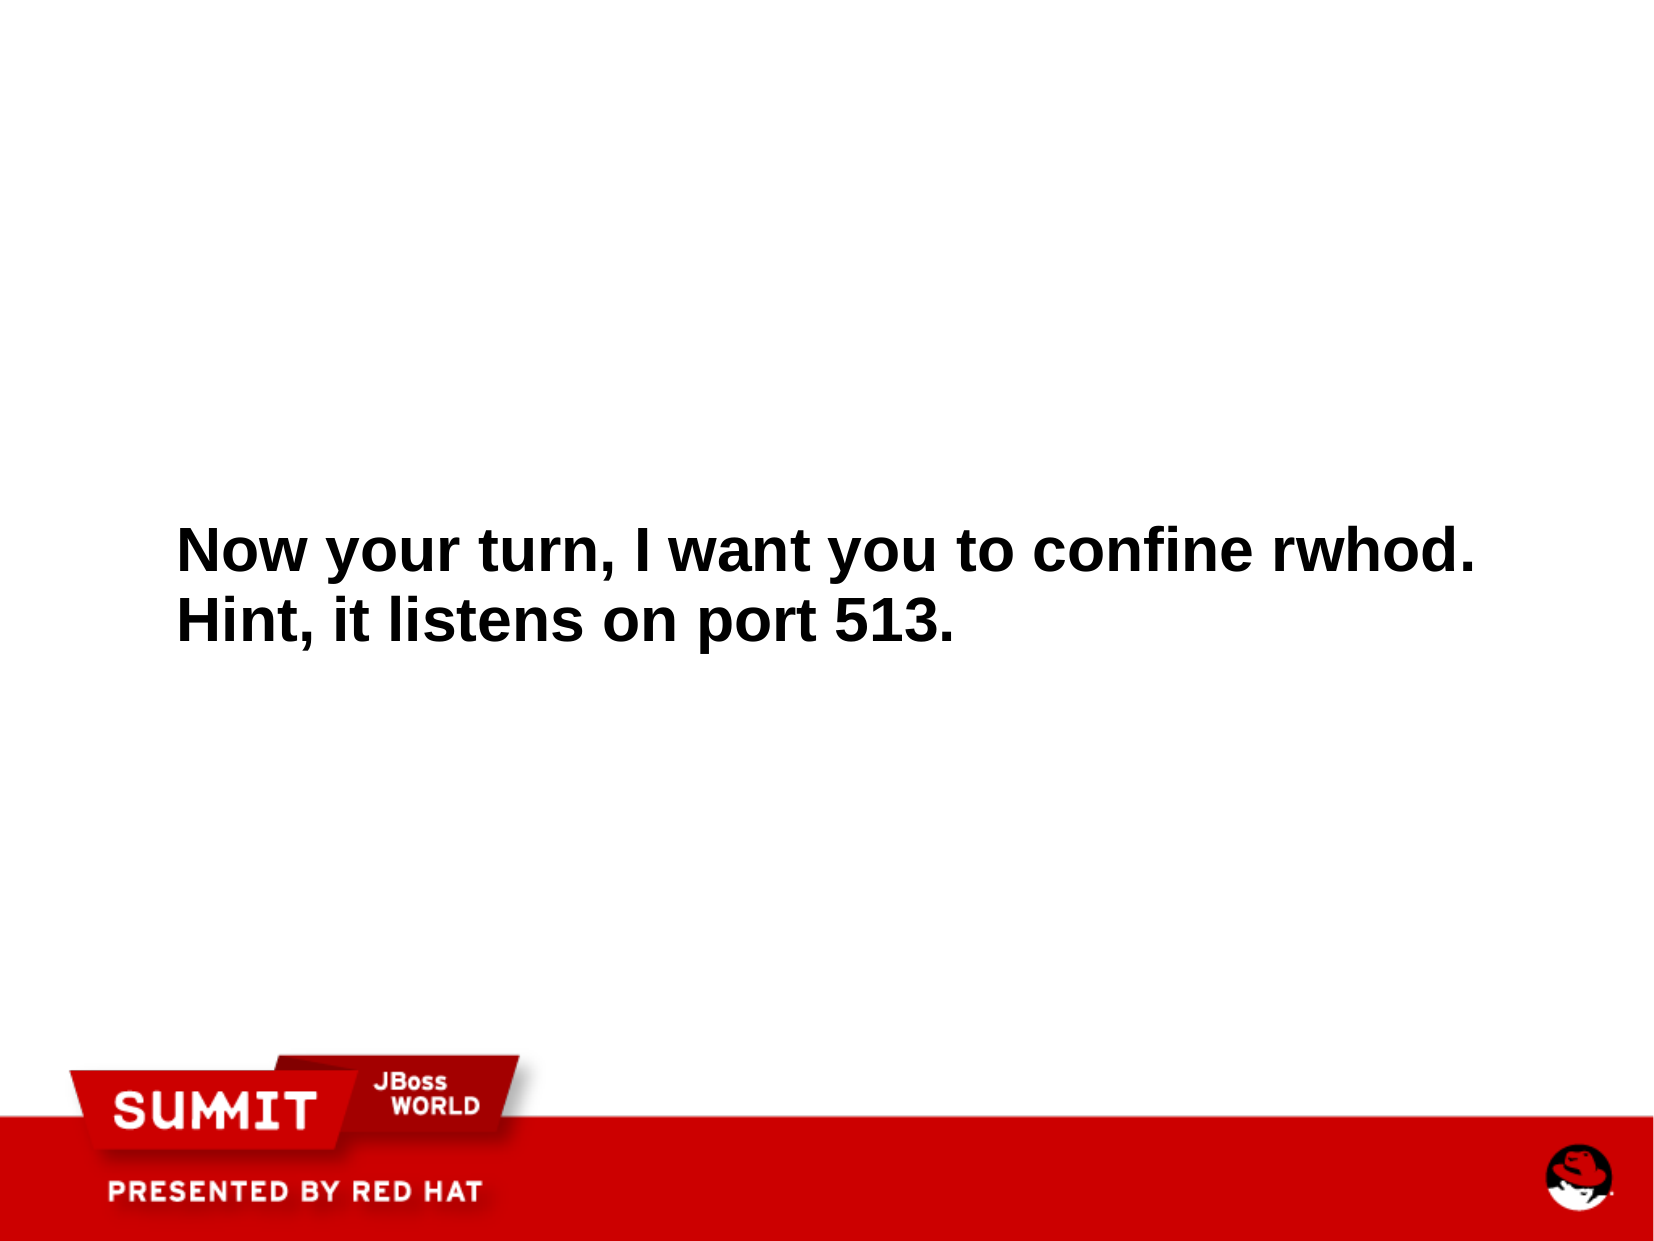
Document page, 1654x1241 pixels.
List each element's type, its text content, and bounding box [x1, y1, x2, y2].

title Now your turn, I want you to confine rwhod. Hint, it listens on port 513. [176, 491, 1654, 679]
picture [0, 1043, 1654, 1241]
